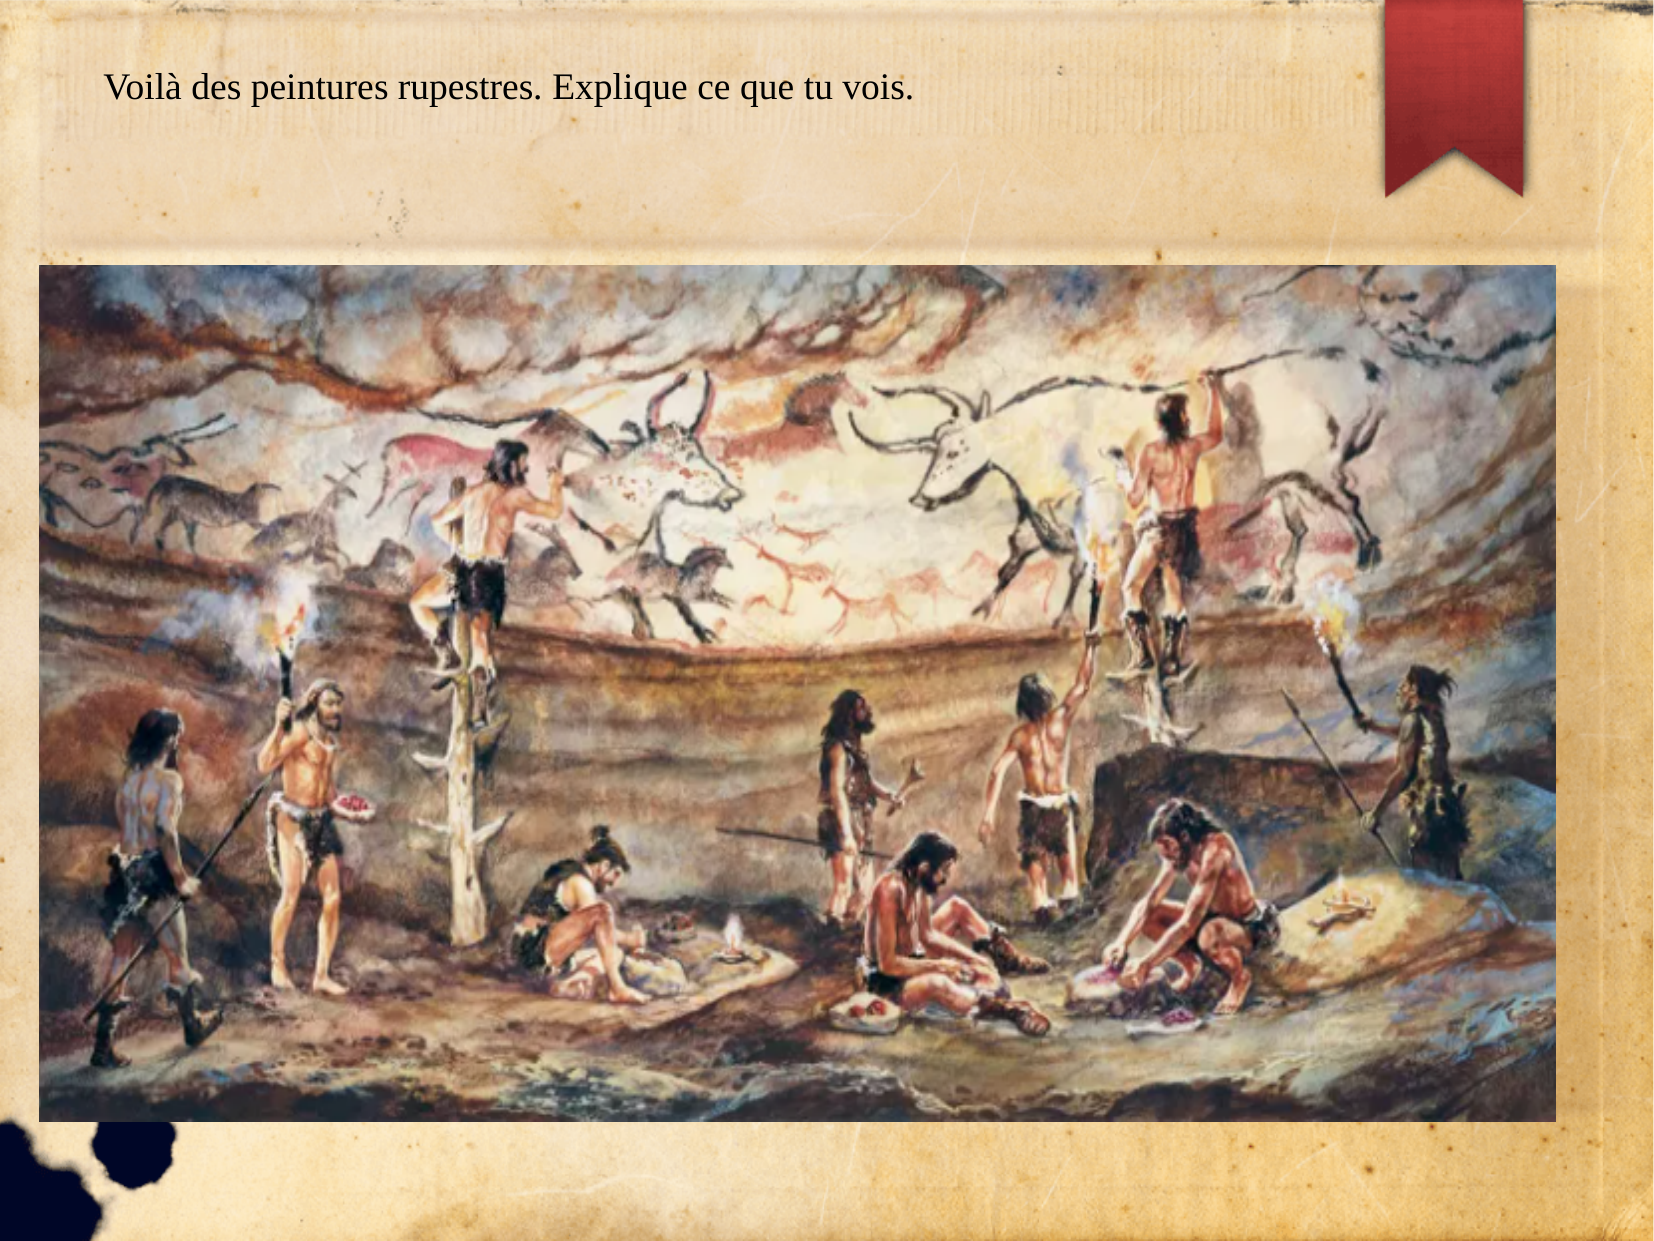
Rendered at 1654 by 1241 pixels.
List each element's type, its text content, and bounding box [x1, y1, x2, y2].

picture [0, 0, 1654, 1241]
text_box Voilà des peintures rupestres. Explique ce que tu vois. [88, 59, 1152, 148]
